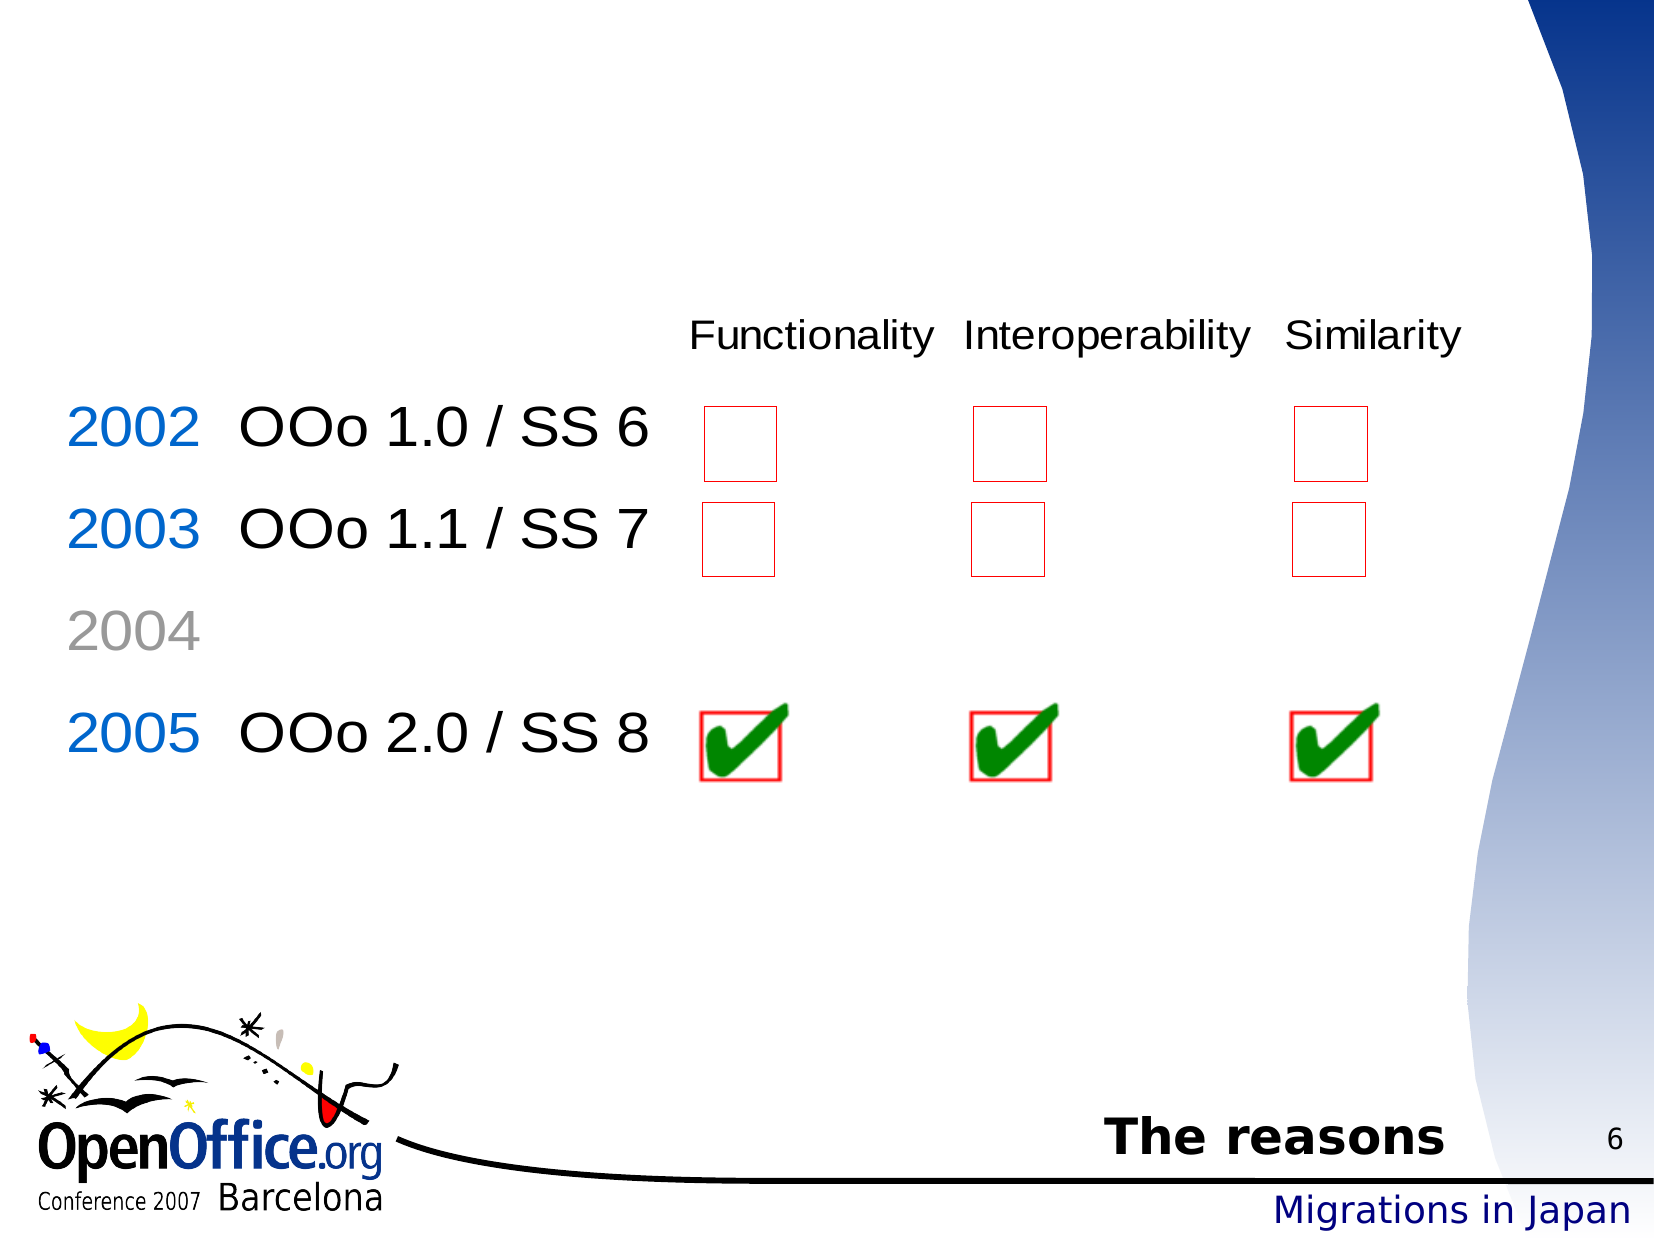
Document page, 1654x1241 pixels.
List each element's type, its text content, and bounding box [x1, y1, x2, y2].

chart [59, 310, 1540, 802]
picture [29, 1003, 399, 1211]
title The reasons [531, 1092, 1447, 1182]
